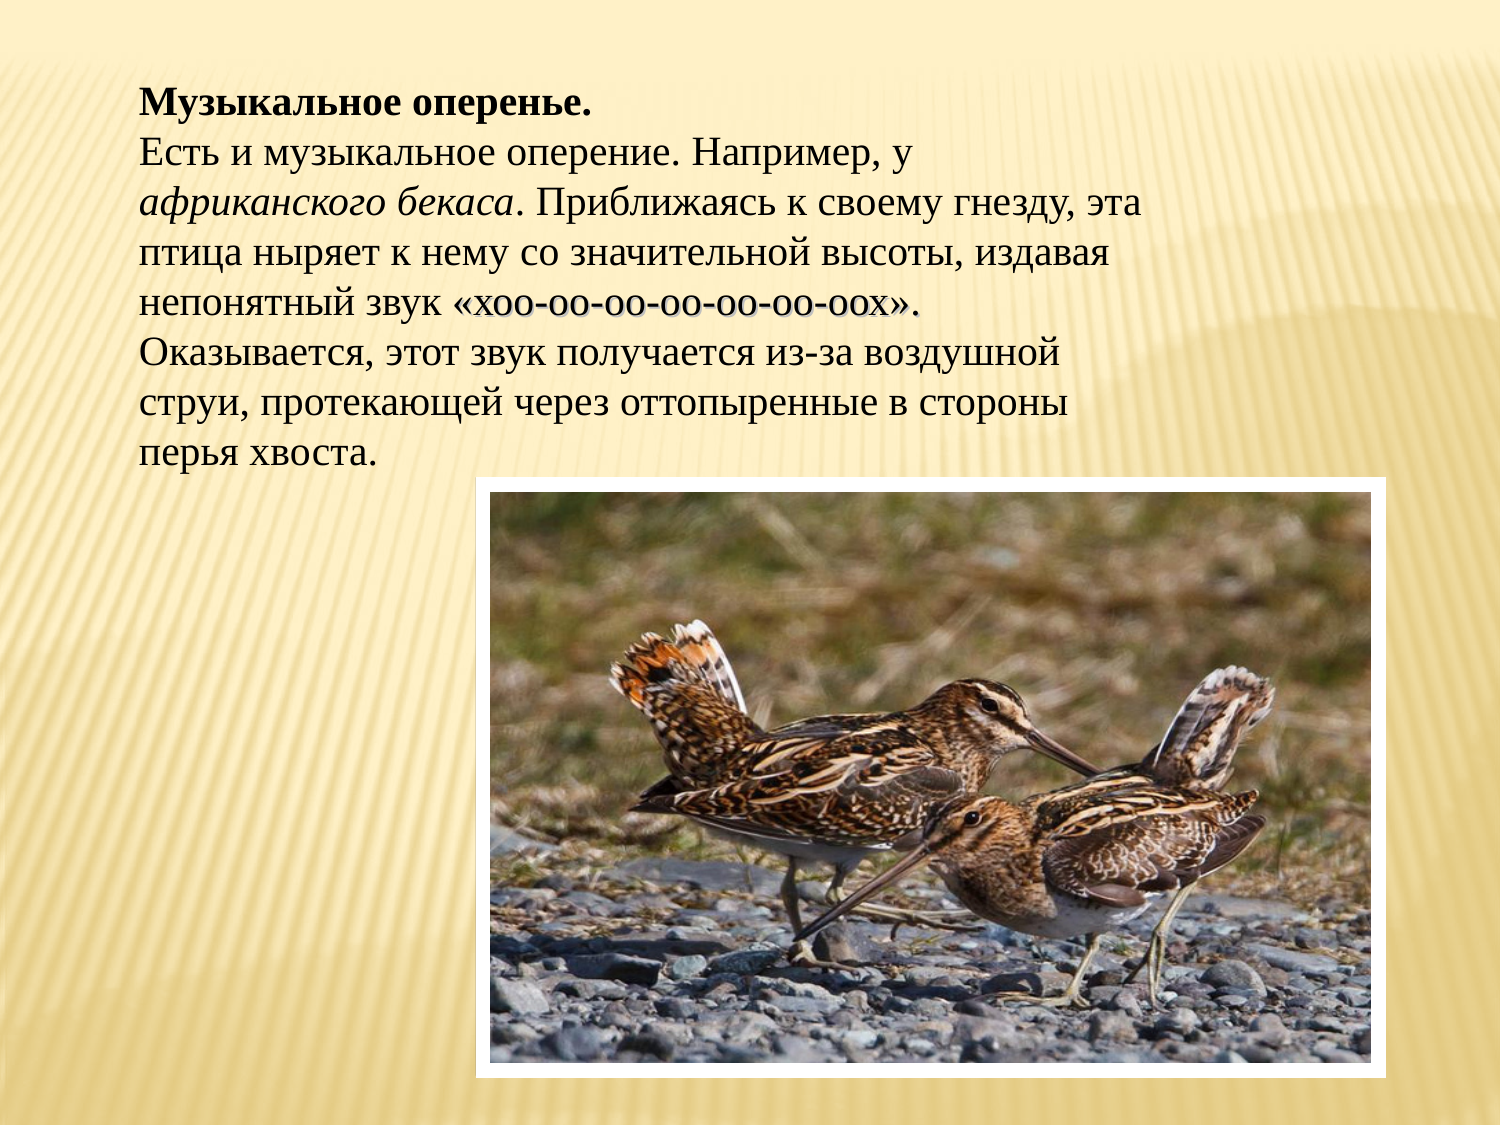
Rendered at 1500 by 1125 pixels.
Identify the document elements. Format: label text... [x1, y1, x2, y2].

text_box Музыкальное оперенье. Есть и музыкальное оперение. Например, у африканского бекаса. Приближаясь к своему гнезду, эта птица ныряет к нему со значительной высоты, издавая непонятный звук «хоо-оо-оо-оо-оо-оо-оох». Оказывается, этот звук получается из-за воздушной струи, протекающей через оттопыренные в стороны перья хвоста. [123, 66, 1164, 486]
picture [490, 491, 1372, 1064]
